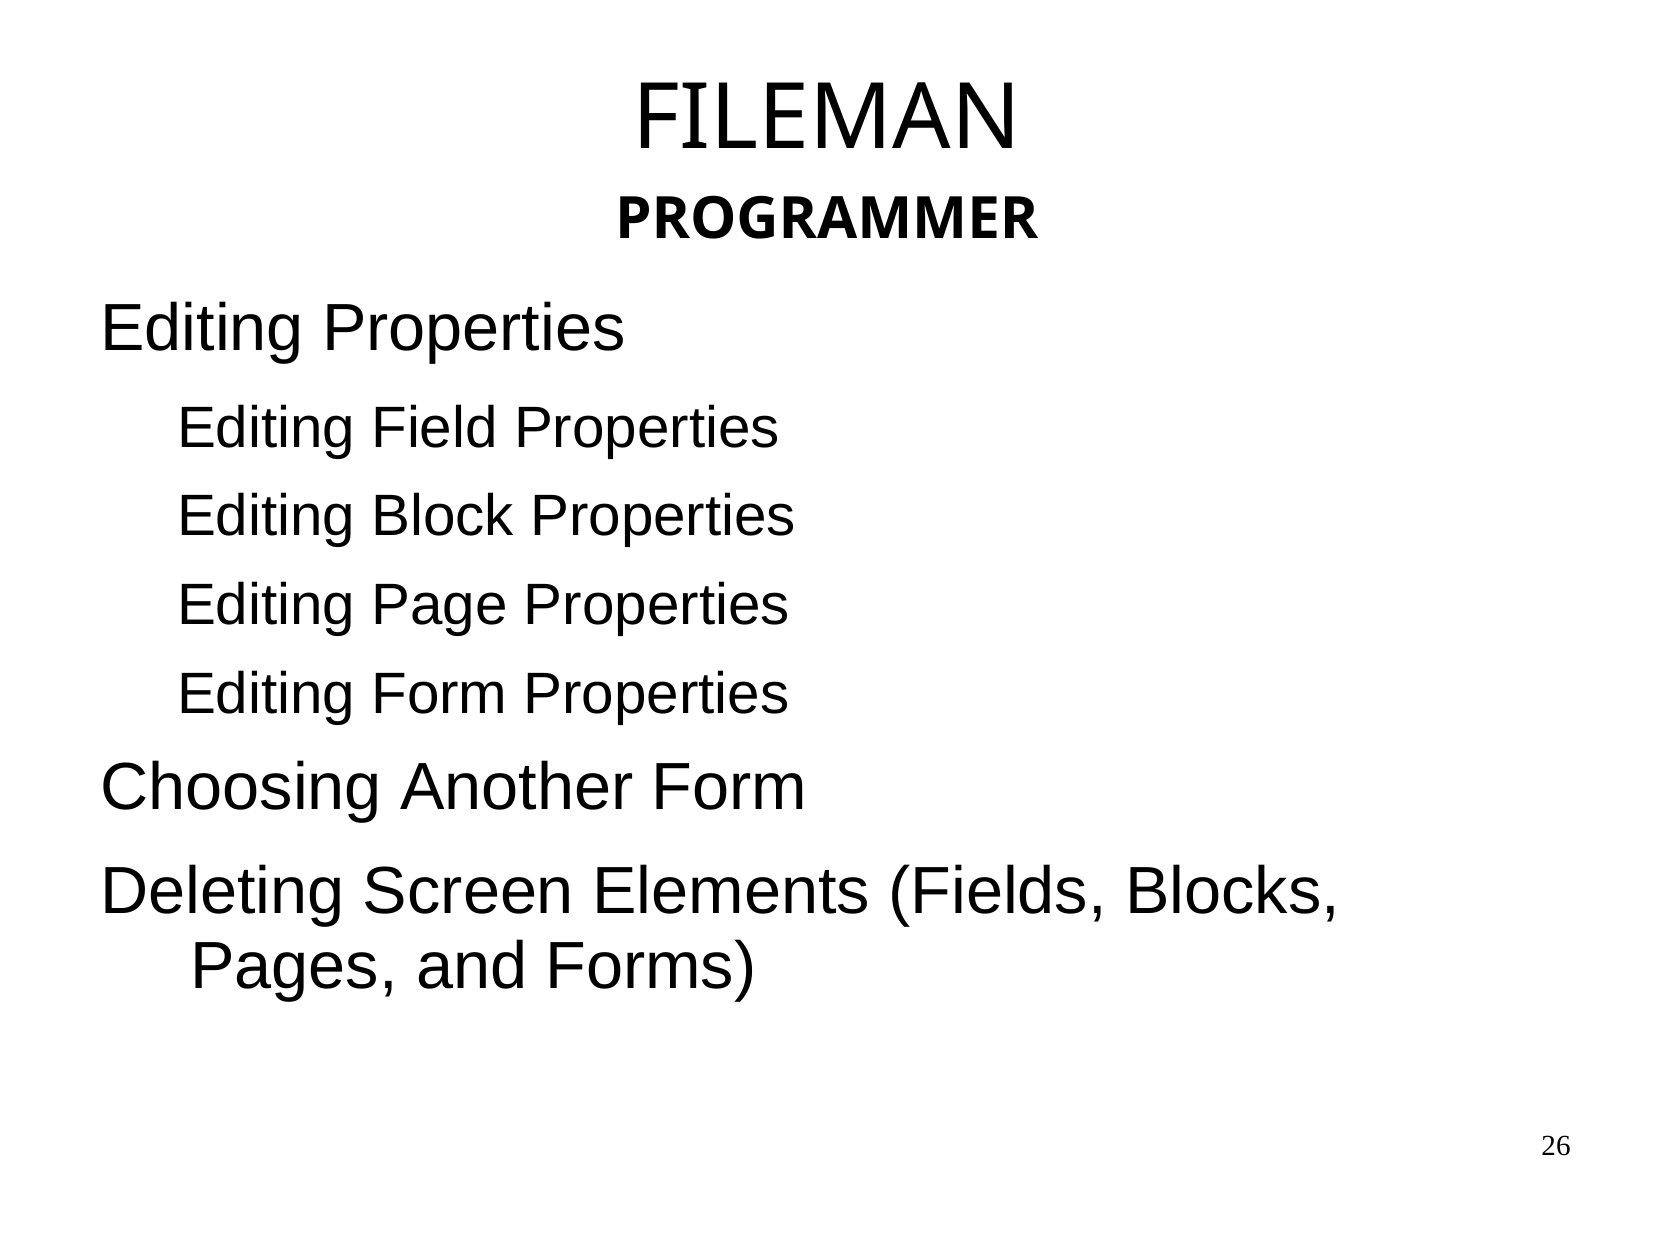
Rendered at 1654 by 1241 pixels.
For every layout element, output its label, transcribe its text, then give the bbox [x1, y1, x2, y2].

list Editing Properties Editing Field Properties Editing Block Properties Editing Page Properties Editing Form Properties Choosing Another Form Deleting Screen Elements (Fields, Blocks, Pages, and Forms) [82, 290, 1571, 1094]
title FILEMAN PROGRAMMER [82, 47, 1571, 259]
